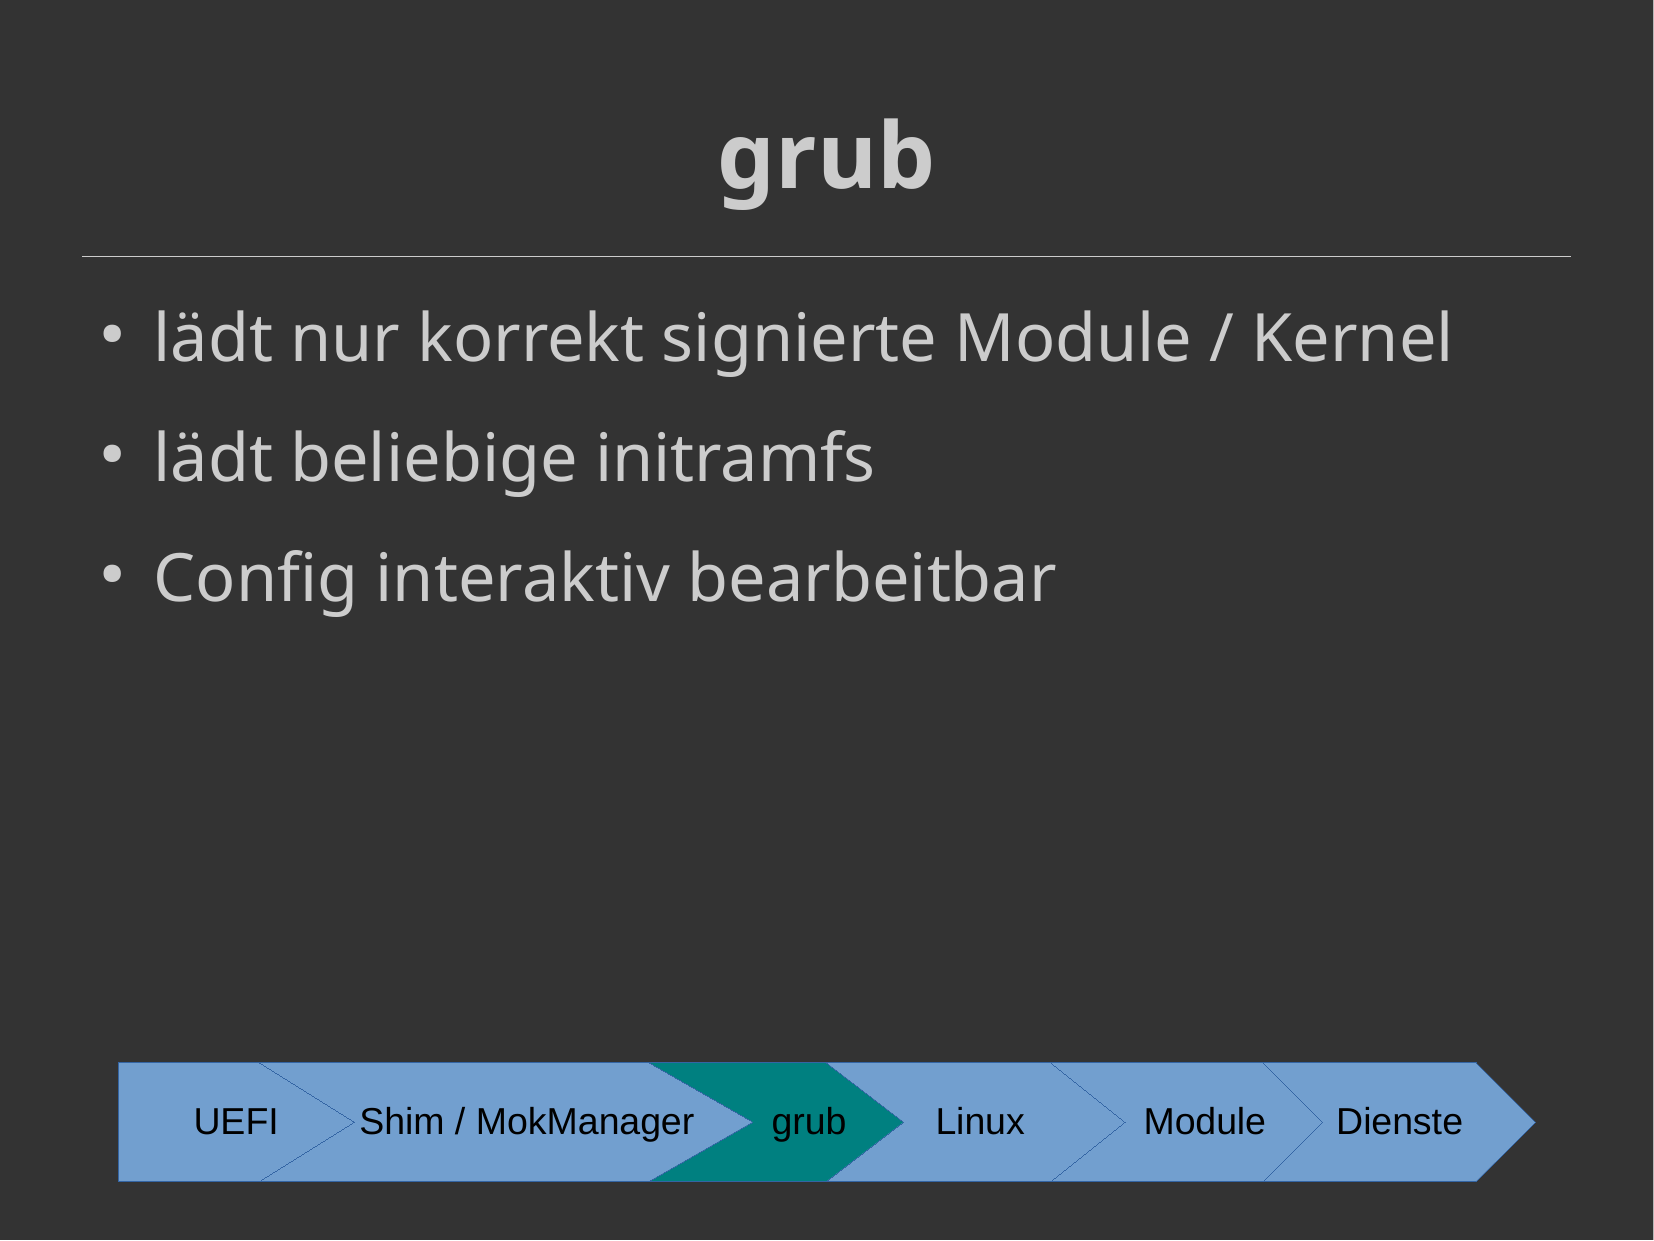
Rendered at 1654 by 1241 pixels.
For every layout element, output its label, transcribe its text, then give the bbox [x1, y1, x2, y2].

list lädt nur korrekt signierte Module / Kernel lädt beliebige initramfs Config interaktiv bearbeitbar [82, 290, 1571, 1010]
text_box grub [649, 1062, 902, 1182]
text_box Dienste [1263, 1062, 1536, 1182]
title grub [82, 49, 1571, 257]
text_box Linux [826, 1062, 1123, 1182]
text_box Module [1051, 1062, 1321, 1182]
text_box UEFI [118, 1062, 355, 1182]
text_box Shim / MokManager [260, 1062, 751, 1182]
